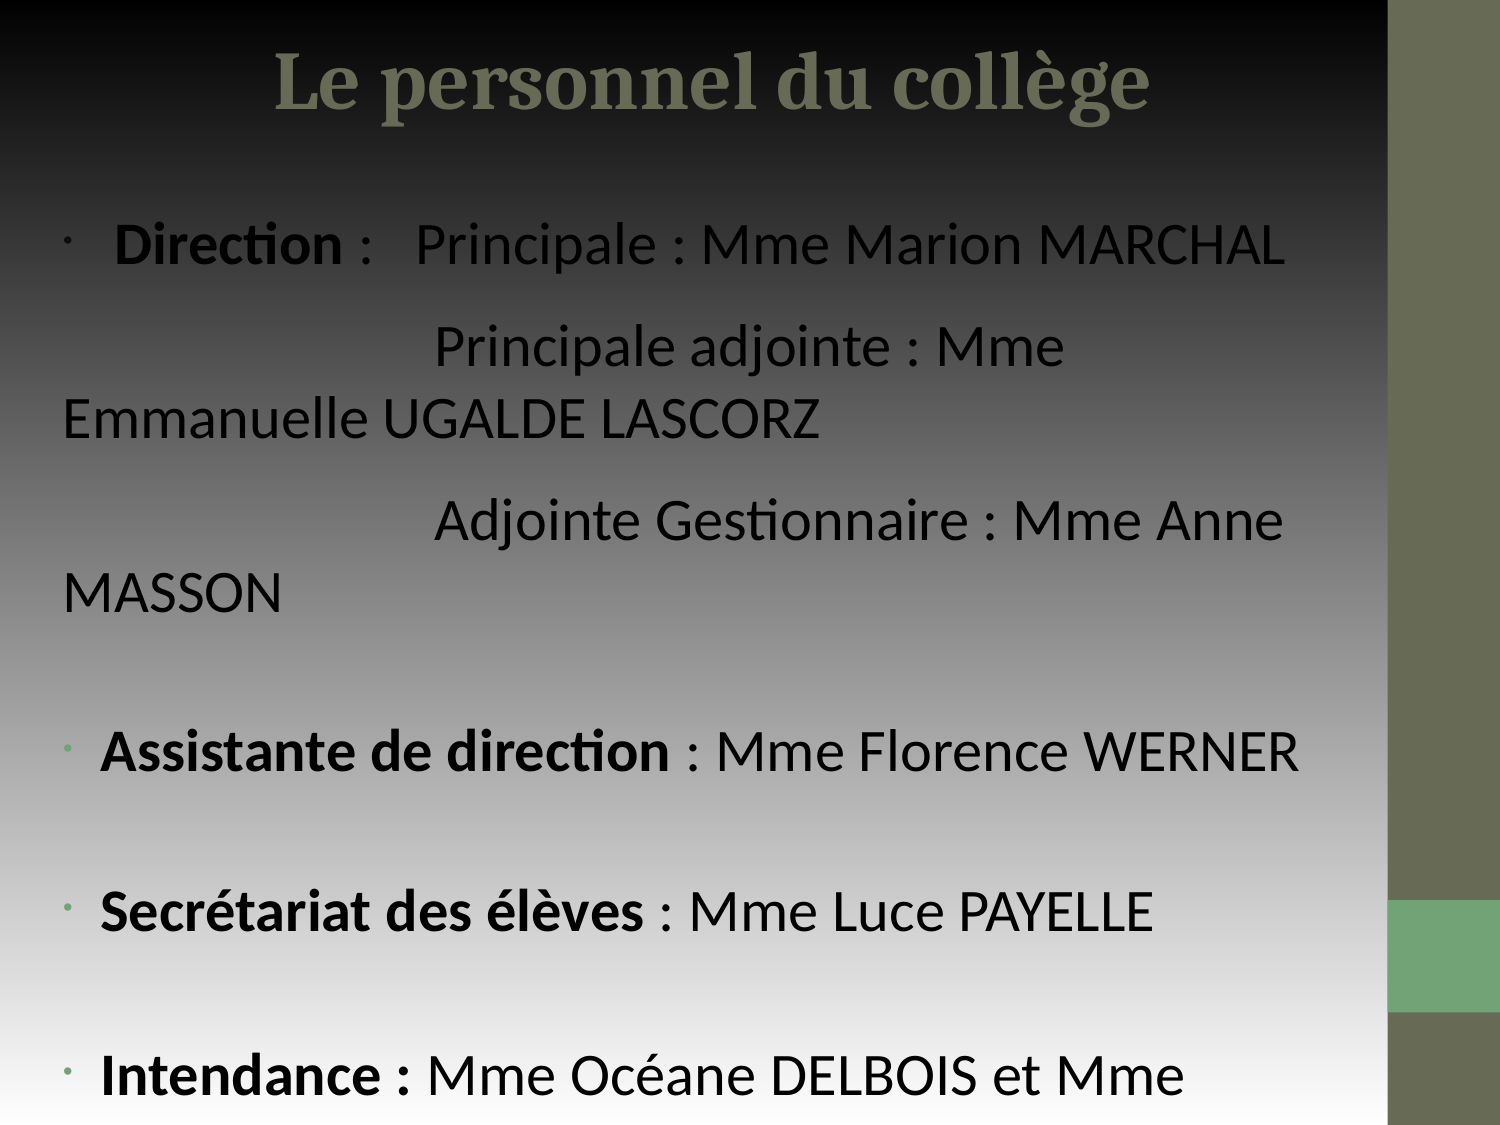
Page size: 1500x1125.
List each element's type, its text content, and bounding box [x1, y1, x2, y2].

list Direction : Principale : Mme Marion MARCHAL Principale adjointe : Mme Emmanuelle UGALDE LASCORZ Adjointe Gestionnaire : Mme Anne MASSON Assistante de direction : Mme Florence WERNER Secrétariat des élèves : Mme Luce PAYELLE Intendance : Mme Océane DELBOIS et Mme Catherine LEMOAL Service Vie scolaire : 2 Conseillères Principales d’Education CPE: Mme Armelle DURET et Mme Laure WEYL, Assistants d’éducation : 7 postes Infirmières : Mme Alexandra RODRIGUES et Mme Stéphanie PITRAS Assistante sociale : Mme Myriam BENGHELLAB CDI: Mme Raluca LAZAR et Mme Constance DELAMARRE Professeurs : environ 60 nationaux et 18 internationaux Psychologue de l’Education Nationale - Conseillère d’orientation : Mme Cindy ARNAUD Service général : 14 agents du Conseil Départemental [29, 196, 1327, 1083]
title Le personnel du collège [88, 19, 1339, 160]
